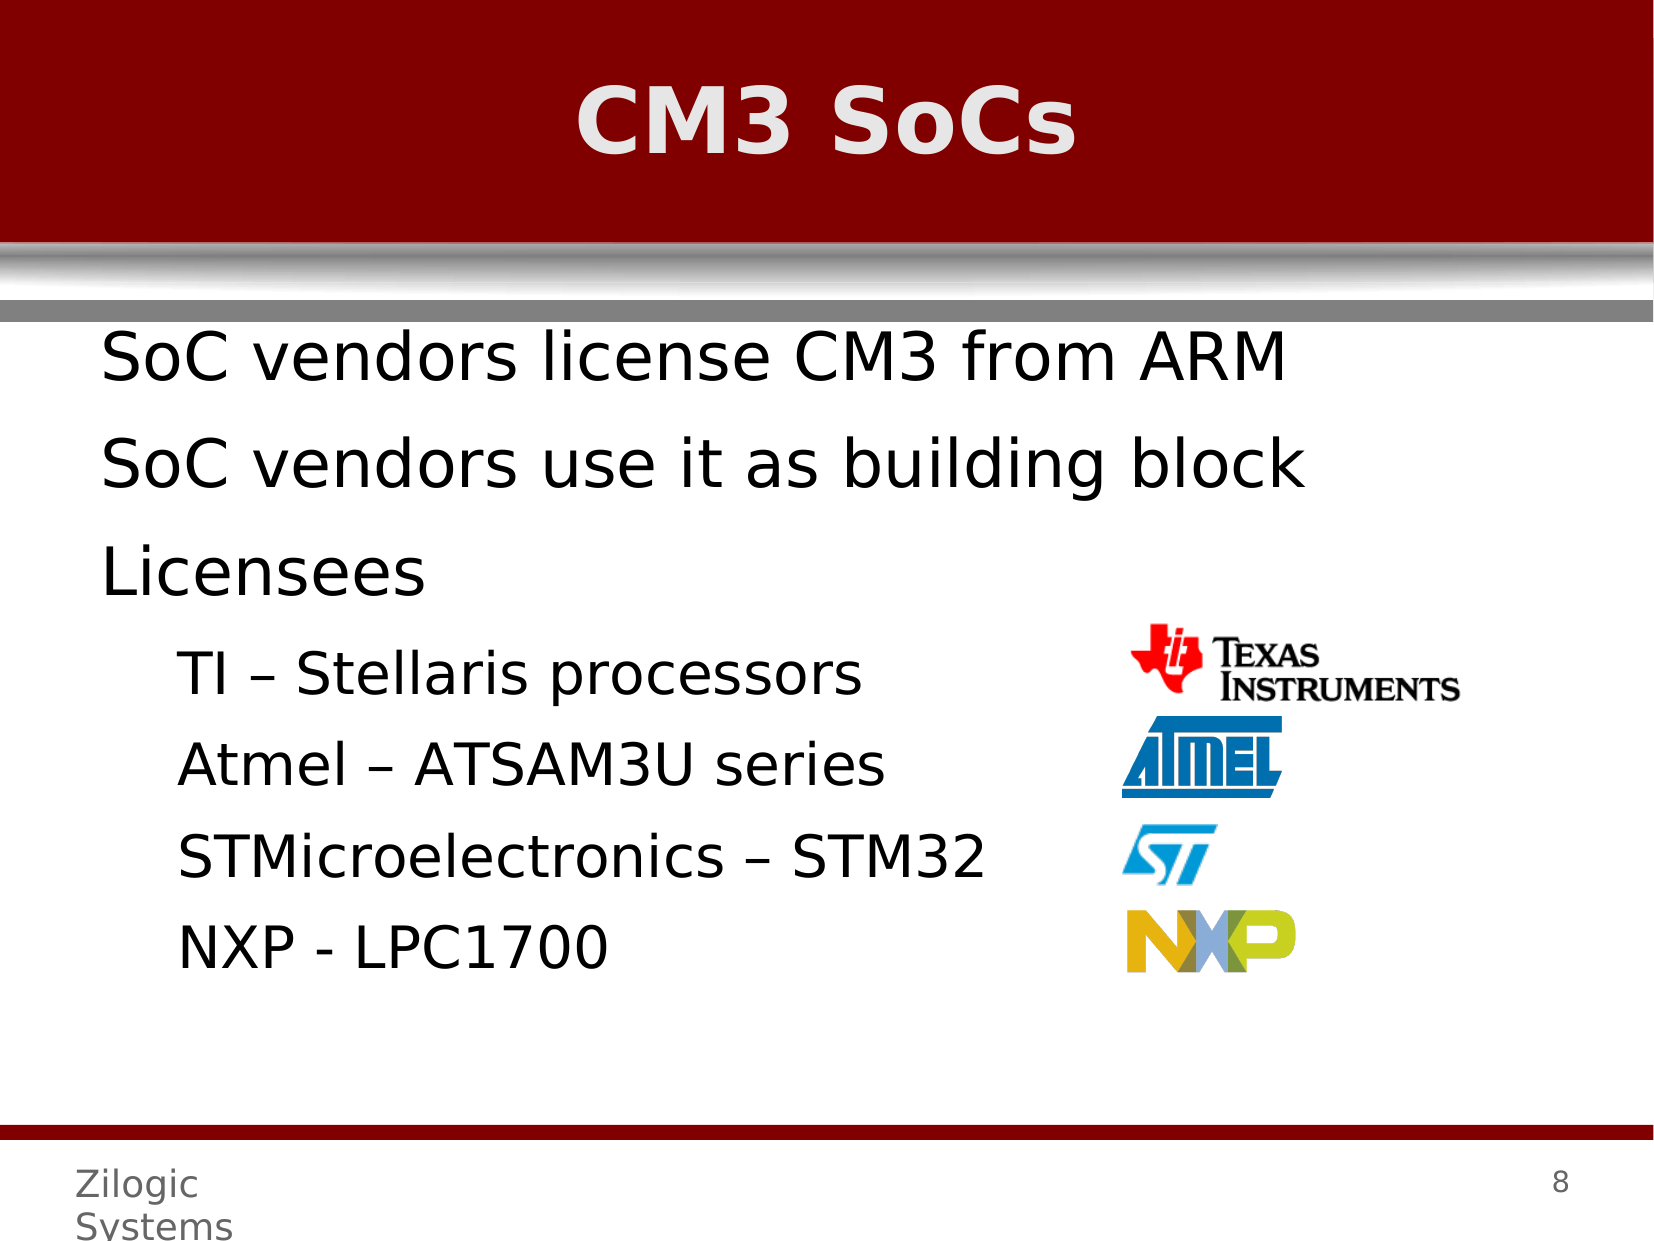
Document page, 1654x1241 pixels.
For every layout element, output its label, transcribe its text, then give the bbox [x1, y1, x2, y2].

picture [1129, 620, 1595, 704]
picture [1122, 905, 1300, 977]
picture [1122, 716, 1282, 798]
title CM3 SoCs [82, 18, 1571, 226]
picture [1122, 824, 1218, 886]
list SoC vendors license CM3 from ARM SoC vendors use it as building block Licensees TI – Stellaris processors Atmel – ATSAM3U series STMicroelectronics – STM32 NXP - LPC1700 [82, 318, 1571, 1094]
